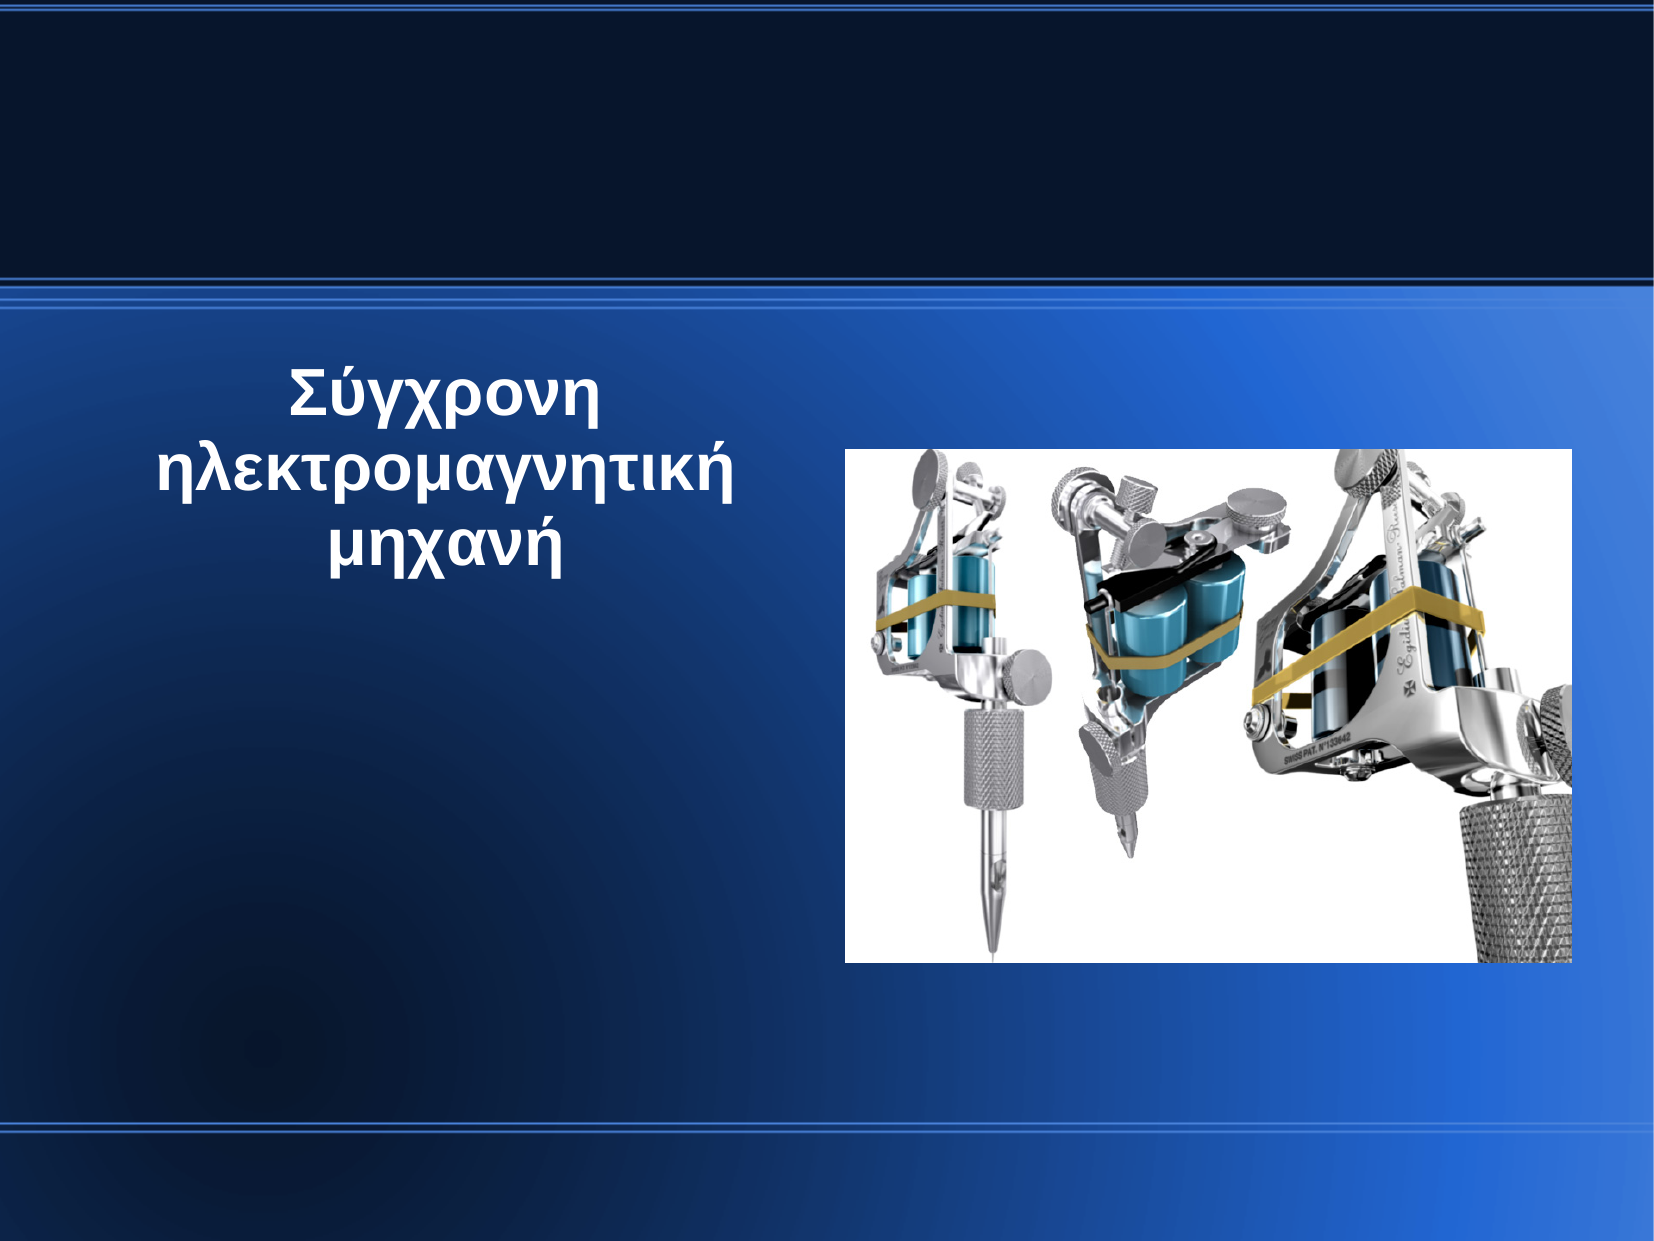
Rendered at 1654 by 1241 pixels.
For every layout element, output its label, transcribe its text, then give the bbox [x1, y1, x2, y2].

list Σύγχρονη ηλεκτρομαγνητική μηχανή [82, 355, 809, 1058]
picture [0, 0, 1654, 1241]
